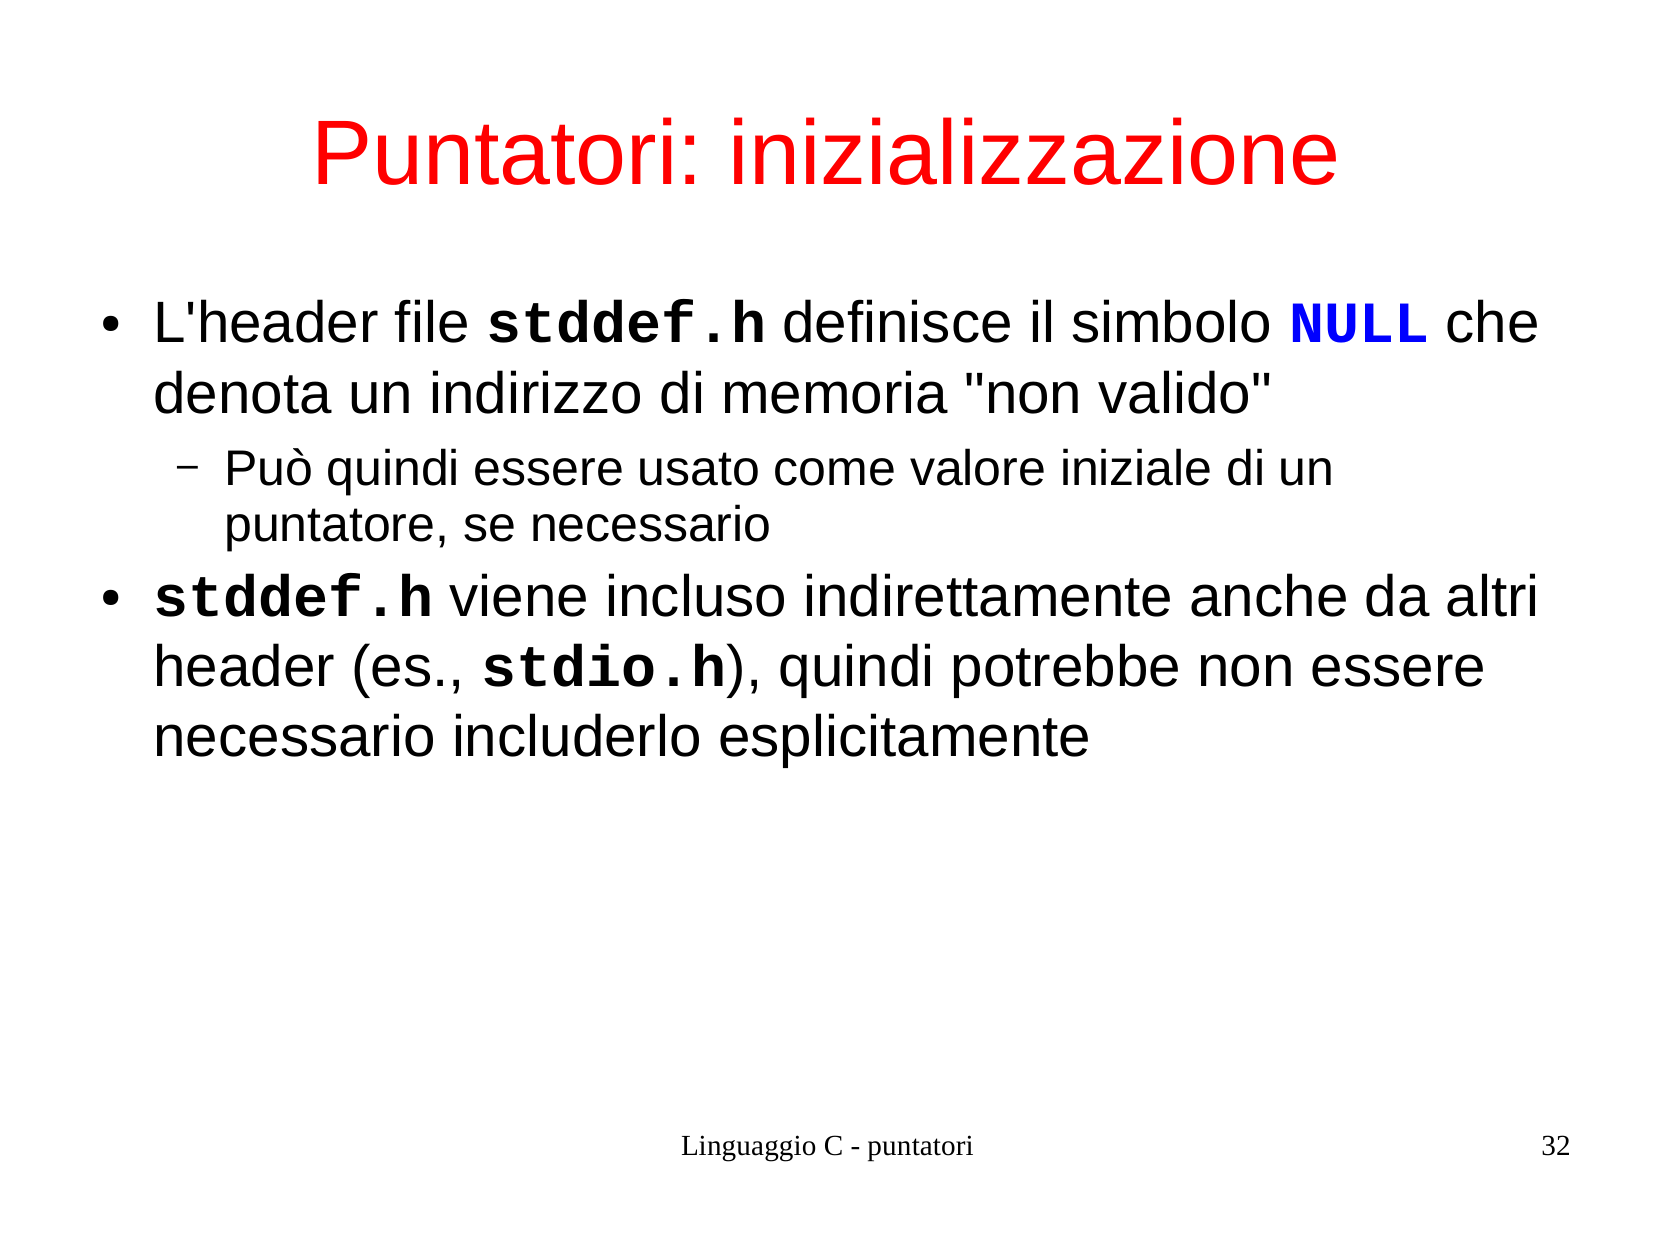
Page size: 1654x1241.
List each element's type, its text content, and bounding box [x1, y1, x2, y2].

title Puntatori: inizializzazione [82, 49, 1571, 257]
list L'header file stddef.h definisce il simbolo NULL che denota un indirizzo di memoria "non valido" Può quindi essere usato come valore iniziale di un puntatore, se necessario stddef.h viene incluso indirettamente anche da altri header (es., stdio.h), quindi potrebbe non essere necessario includerlo esplicitamente [82, 290, 1571, 1109]
